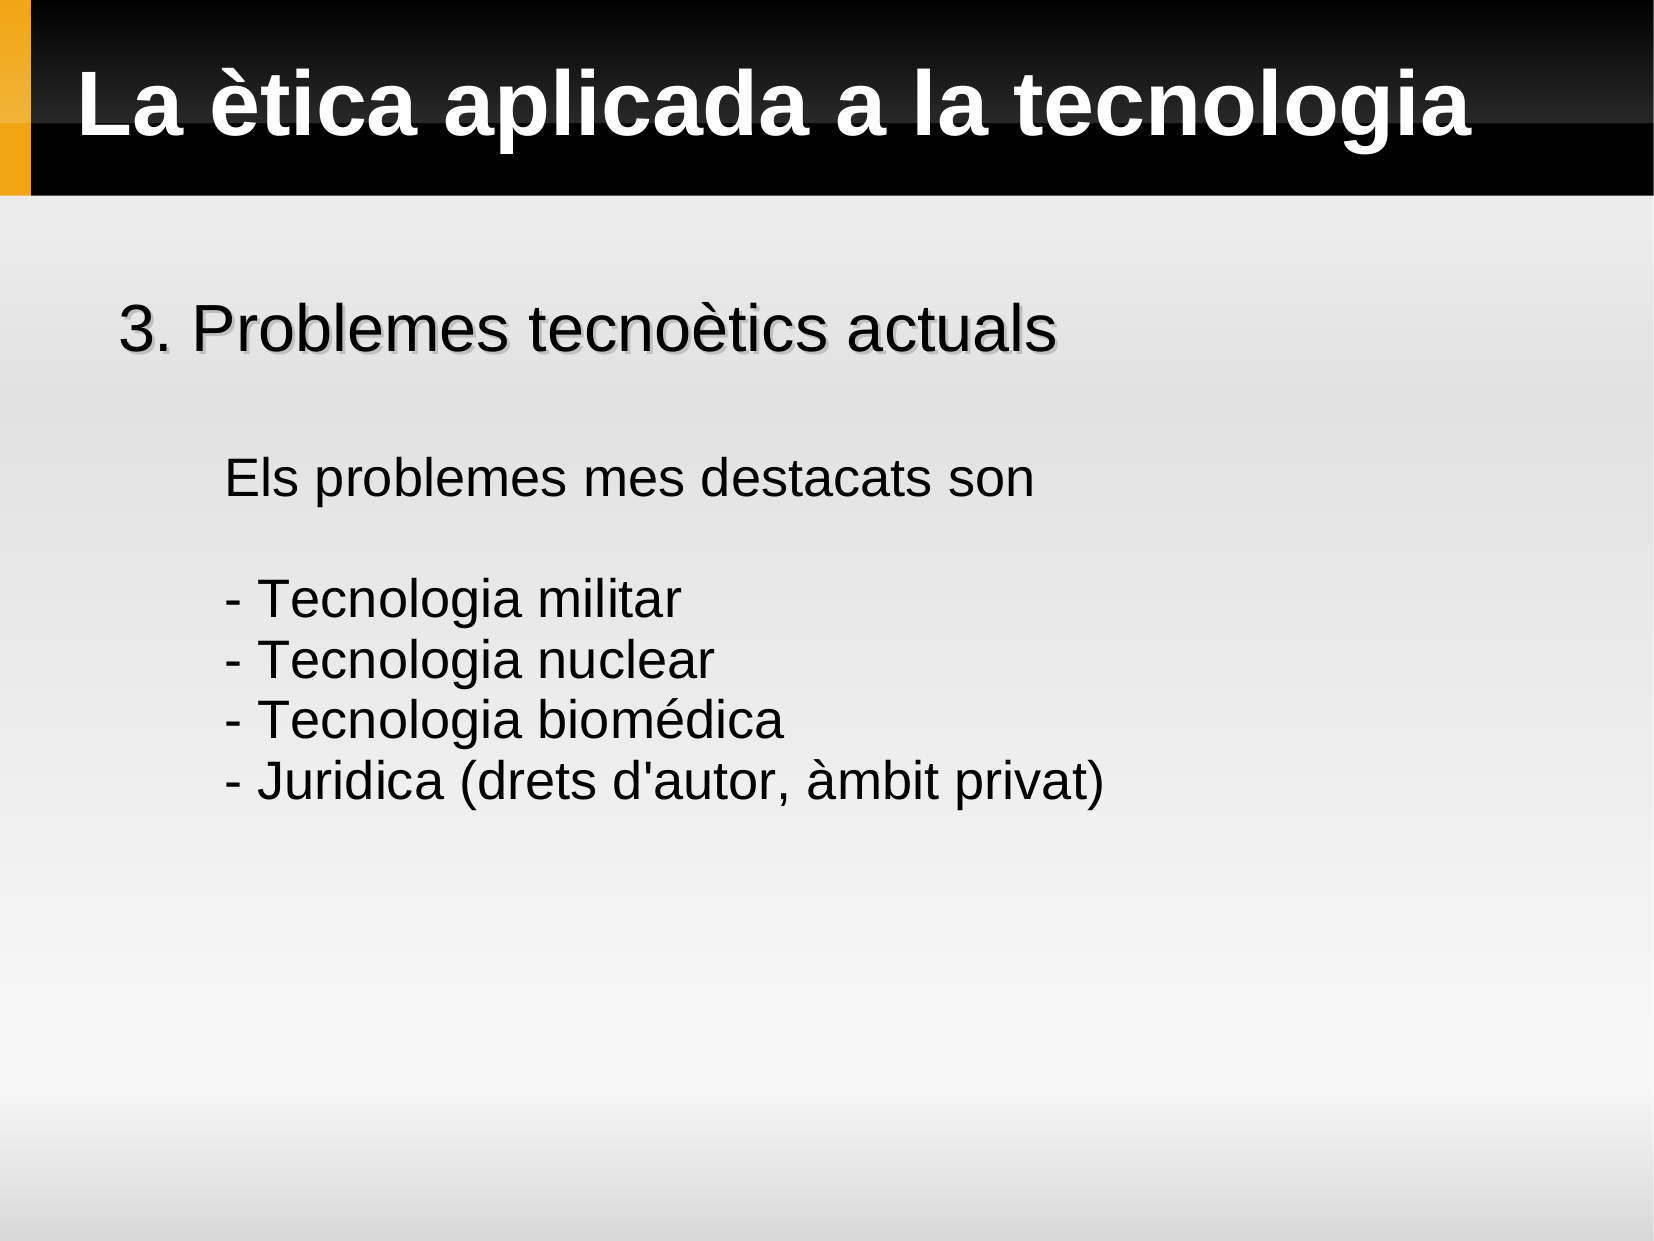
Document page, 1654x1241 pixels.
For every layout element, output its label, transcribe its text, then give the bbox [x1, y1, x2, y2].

picture [0, 0, 1654, 1241]
title La ètica aplicada a la tecnologia [76, 0, 1565, 208]
text_box Els problemes mes destacats son - Tecnologia militar - Tecnologia nuclear - Tecnologia biomédica - Juridica (drets d'autor, àmbit privat) [224, 447, 1654, 811]
text_box 3. Problemes tecnoètics actuals [118, 291, 1654, 367]
